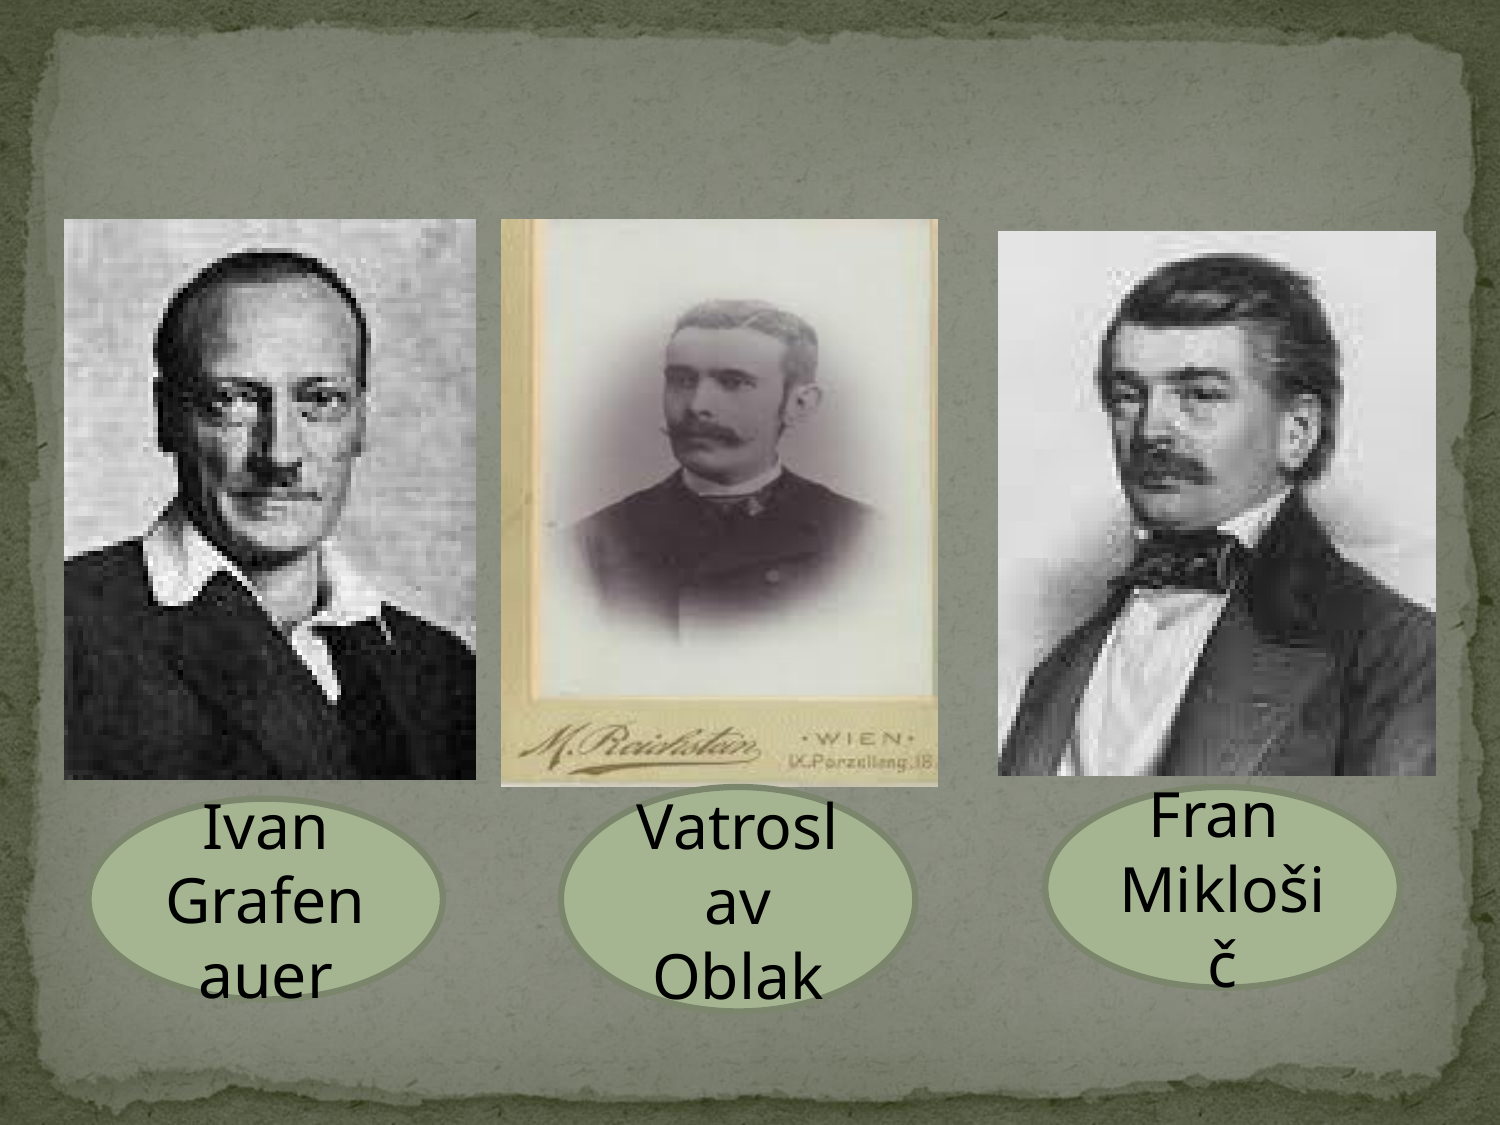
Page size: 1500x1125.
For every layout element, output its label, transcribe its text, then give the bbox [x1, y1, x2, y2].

picture [0, 0, 1500, 1125]
text_box Vatroslav Oblak [560, 786, 916, 1012]
text_box Ivan Grafenauer [88, 798, 443, 1000]
text_box Fran Miklošič [1045, 786, 1400, 988]
